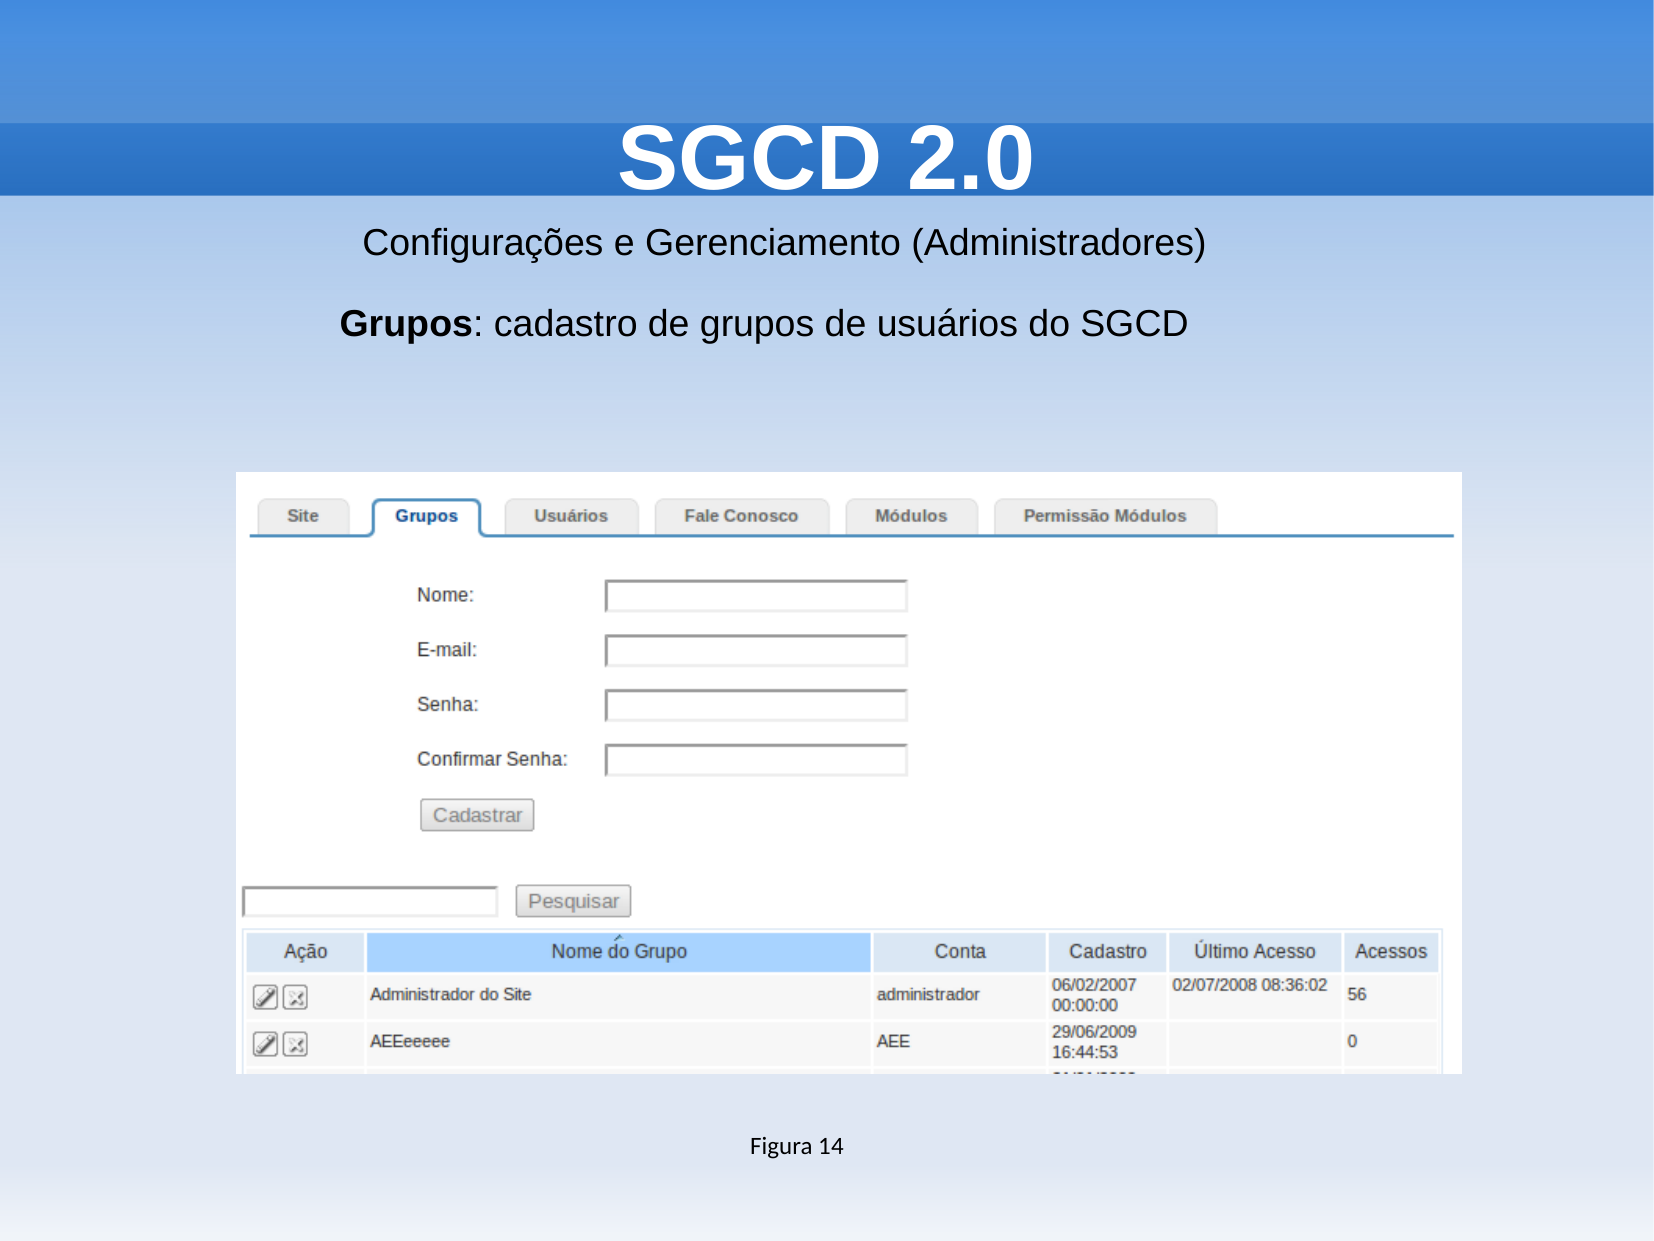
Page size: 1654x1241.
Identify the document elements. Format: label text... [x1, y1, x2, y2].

picture [0, 0, 1654, 1241]
text_box Configurações e Gerenciamento (Administradores) [347, 213, 1222, 271]
text_box Grupos: cadastro de grupos de usuários do SGCD [324, 295, 1282, 353]
text_box Figura 14 [649, 1122, 945, 1168]
title SGCD 2.0 [82, 49, 1571, 257]
